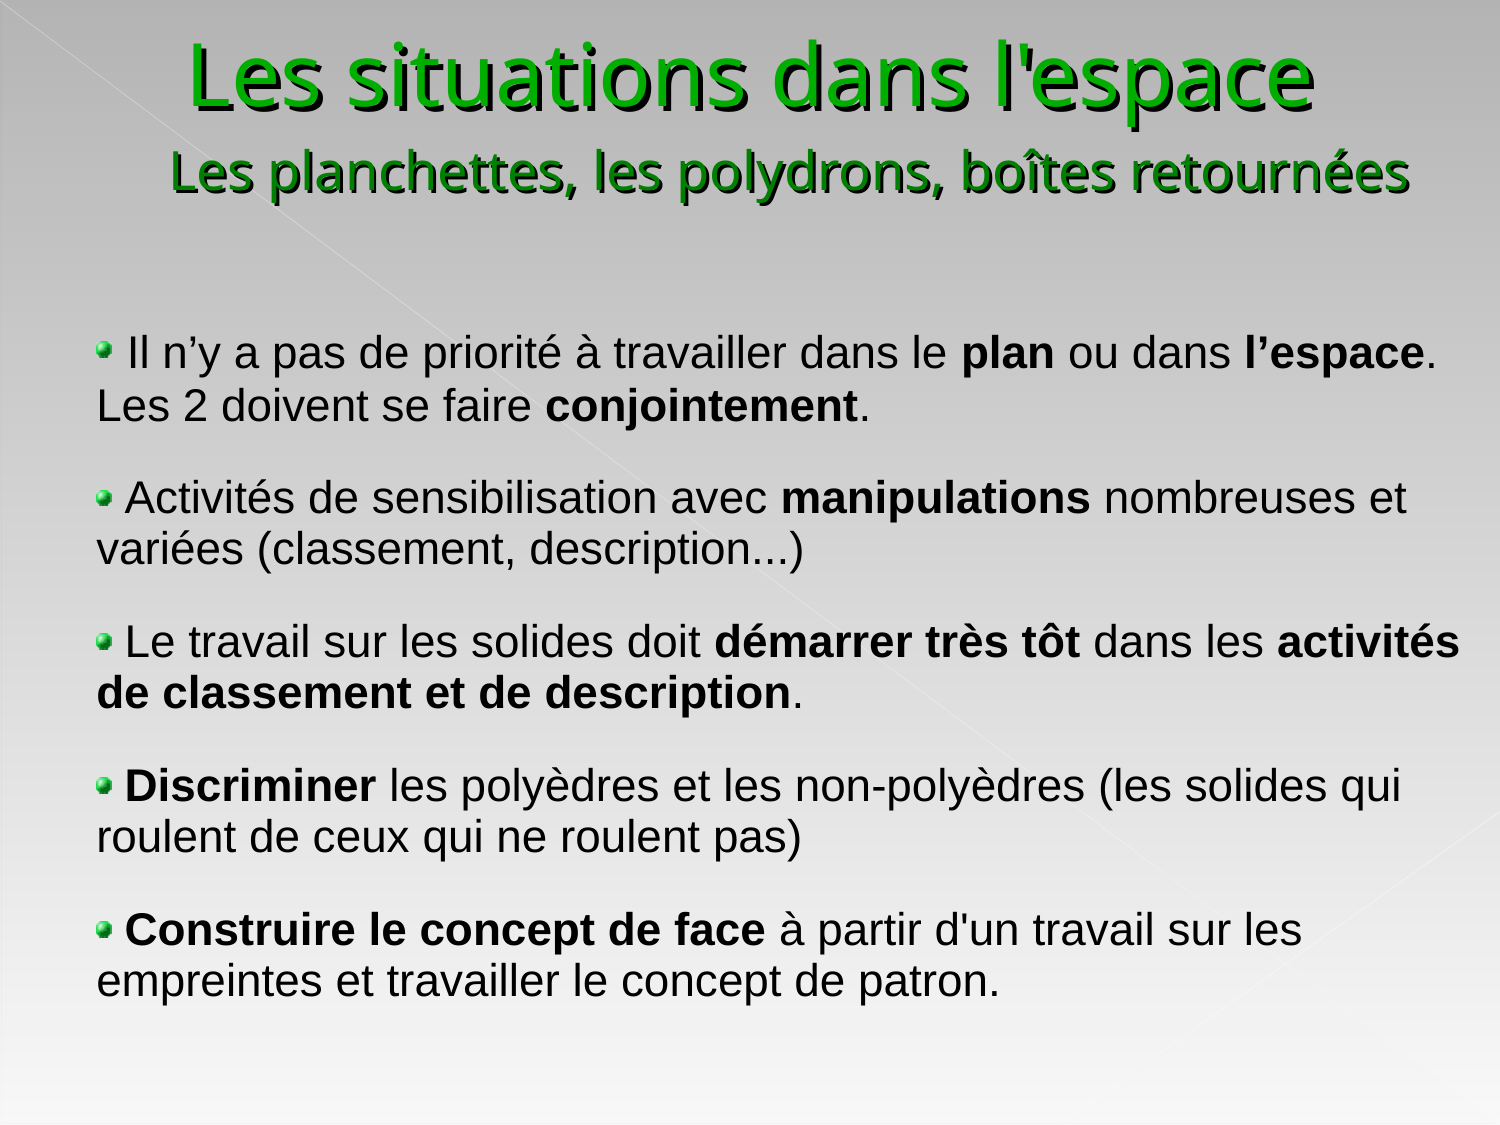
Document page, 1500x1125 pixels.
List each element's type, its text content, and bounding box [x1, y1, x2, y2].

title Les situations dans l'espace Les planchettes, les polydrons, boîtes retournées [75, 44, 1426, 232]
subtitle Il n’y a pas de priorité à travailler dans le plan ou dans l’espace. Les 2 doivent se faire conjointement. Activités de sensibilisation avec manipulations nombreuses et variées (classement, description...) Le travail sur les solides doit démarrer très tôt dans les activités de classement et de description. Discriminer les polyèdres et les non-polyèdres (les solides qui roulent de ceux qui ne roulent pas) Construire le concept de face à partir d'un travail sur les empreintes et travailler le concept de patron. [75, 232, 1477, 1125]
